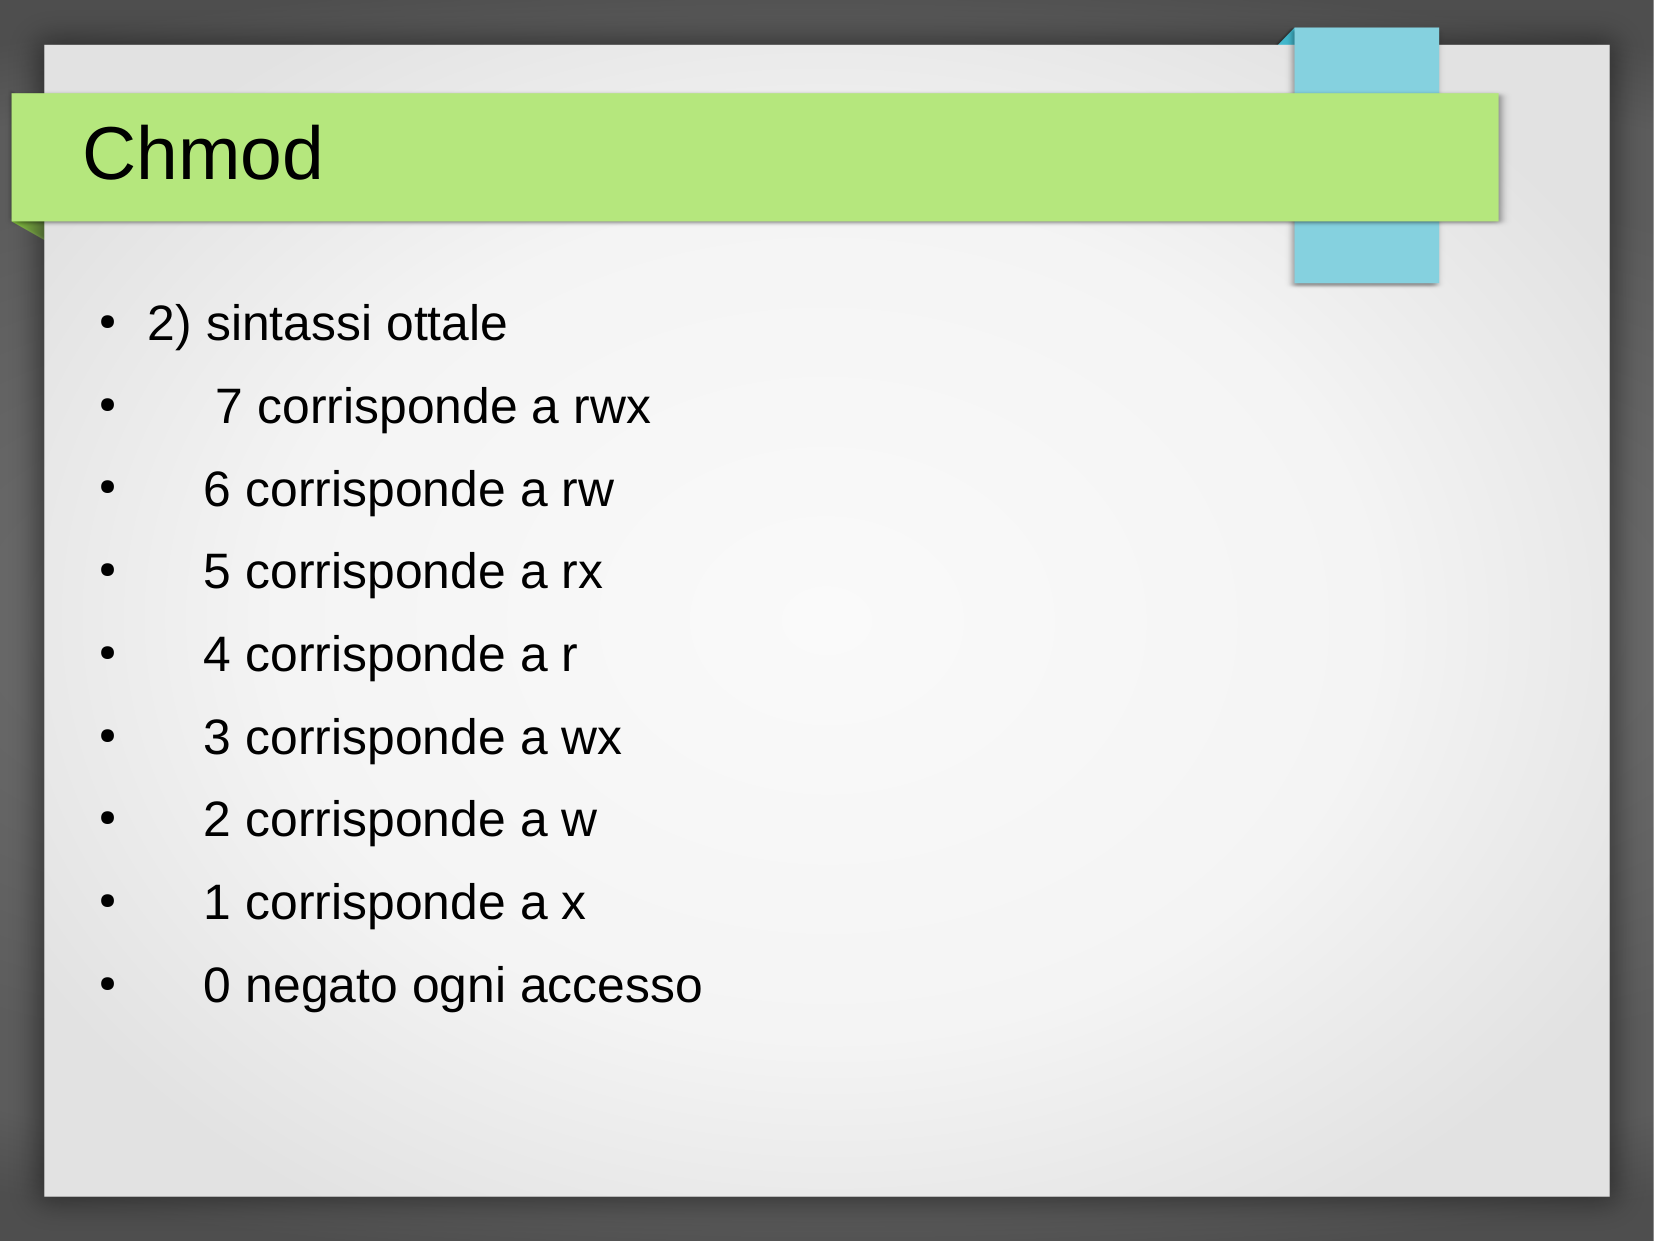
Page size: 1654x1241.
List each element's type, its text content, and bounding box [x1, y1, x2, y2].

picture [0, 0, 1654, 1241]
title Chmod [82, 94, 1264, 213]
list 2) sintassi ottale 7 corrisponde a rwx 6 corrisponde a rw 5 corrisponde a rx 4 corrisponde a r 3 corrisponde a wx 2 corrisponde a w 1 corrisponde a x 0 negato ogni accesso [82, 295, 1571, 1015]
